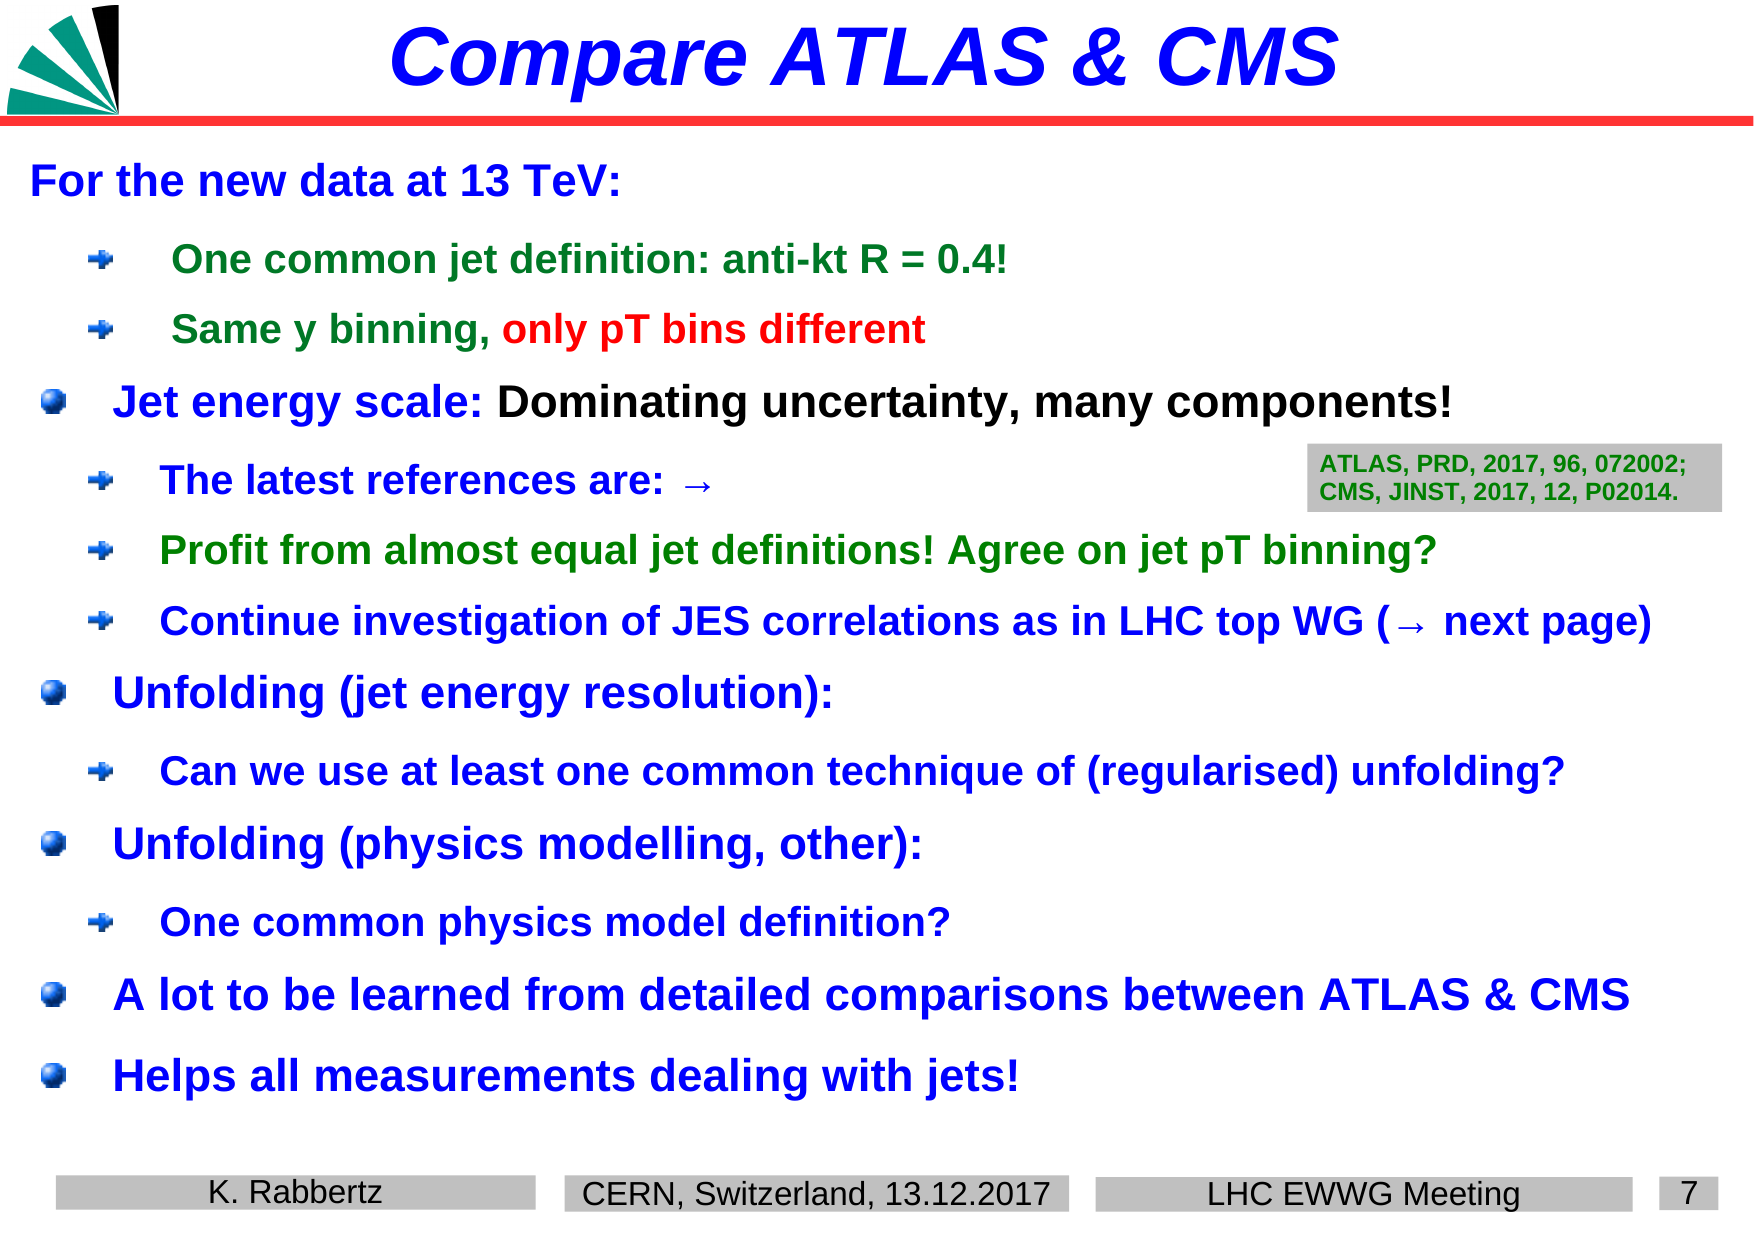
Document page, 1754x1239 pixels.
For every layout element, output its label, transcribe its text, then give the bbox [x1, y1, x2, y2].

picture [7, 5, 119, 116]
title Compare ATLAS & CMS [123, 0, 1606, 114]
list For the new data at 13 TeV: One common jet definition: anti-kt R = 0.4! Same y binning, only pT bins different Jet energy scale: Dominating uncertainty, many components! The latest references are: → Profit from almost equal jet definitions! Agree on jet pT binning? Continue investigation of JES correlations as in LHC top WG (→ next page) Unfolding (jet energy resolution): Can we use at least one common technique of (regularised) unfolding? Unfolding (physics modelling, other): One common physics model definition? A lot to be learned from detailed comparisons between ATLAS & CMS Helps all measurements dealing with jets! [29, 155, 1728, 1186]
text_box ATLAS, PRD, 2017, 96, 072002; CMS, JINST, 2017, 12, P02014. [1307, 443, 1723, 512]
